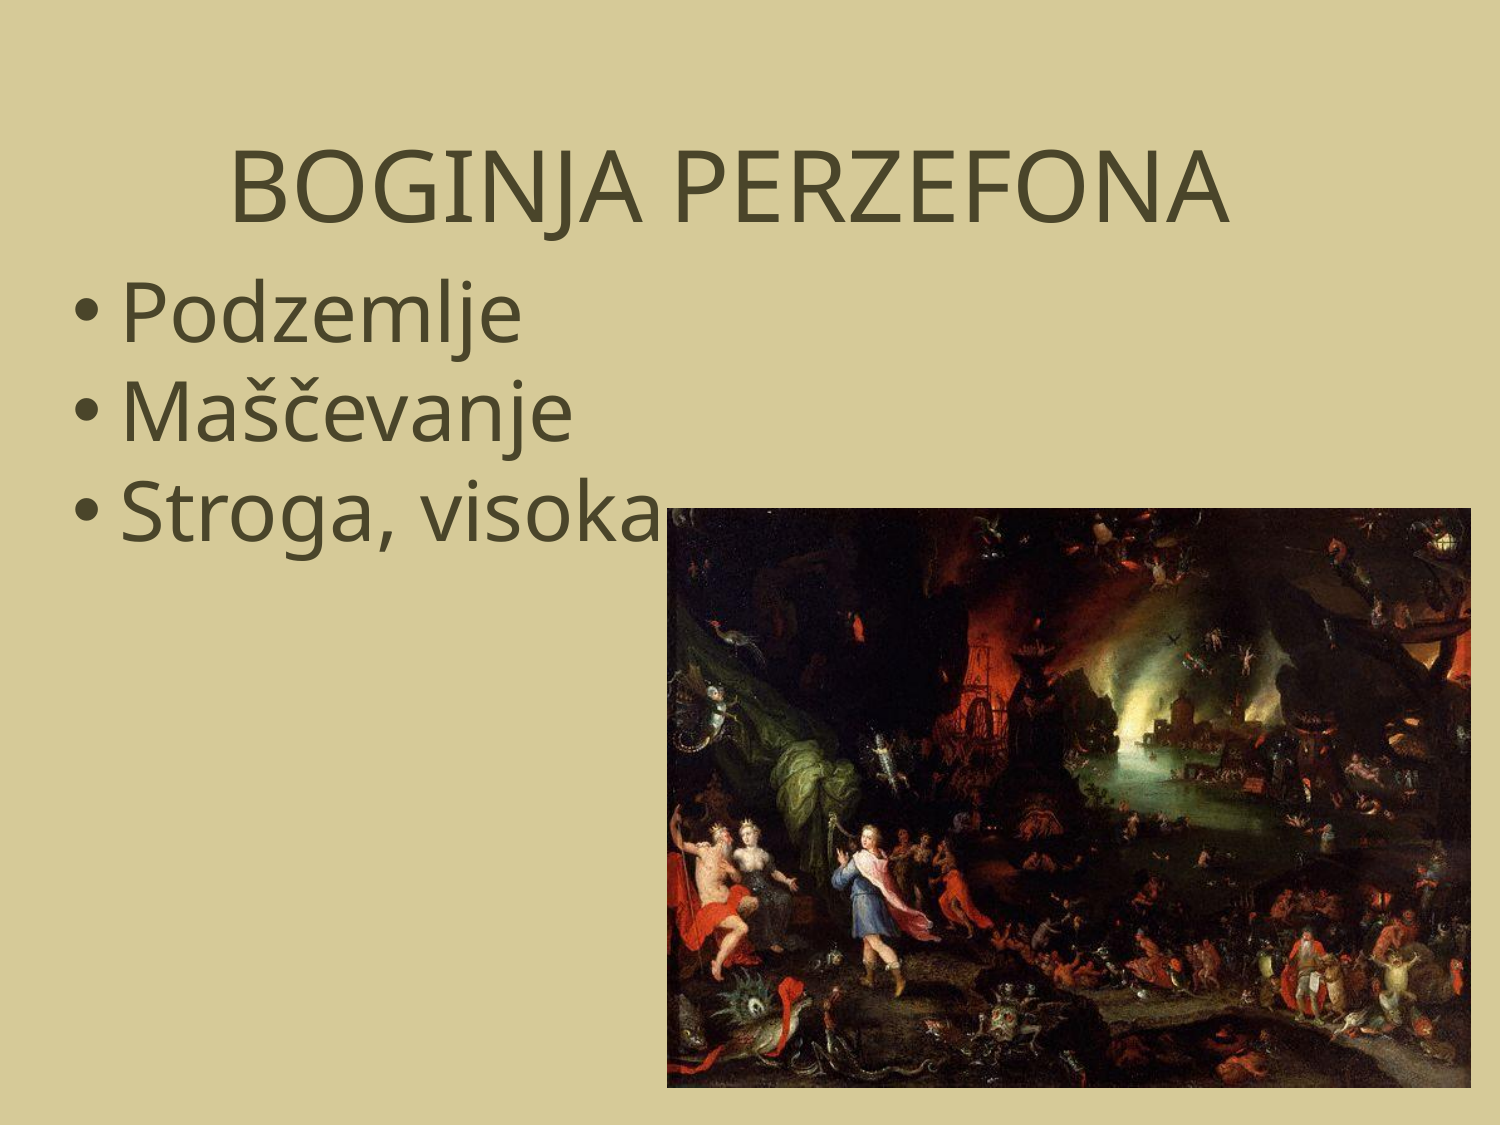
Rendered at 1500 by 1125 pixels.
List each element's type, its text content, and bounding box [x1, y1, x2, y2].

picture [0, 0, 1500, 1125]
text_box BOGINJA PERZEFONA [120, 115, 1338, 250]
text_box Podzemlje Maščevanje Stroga, visoka [57, 251, 681, 567]
